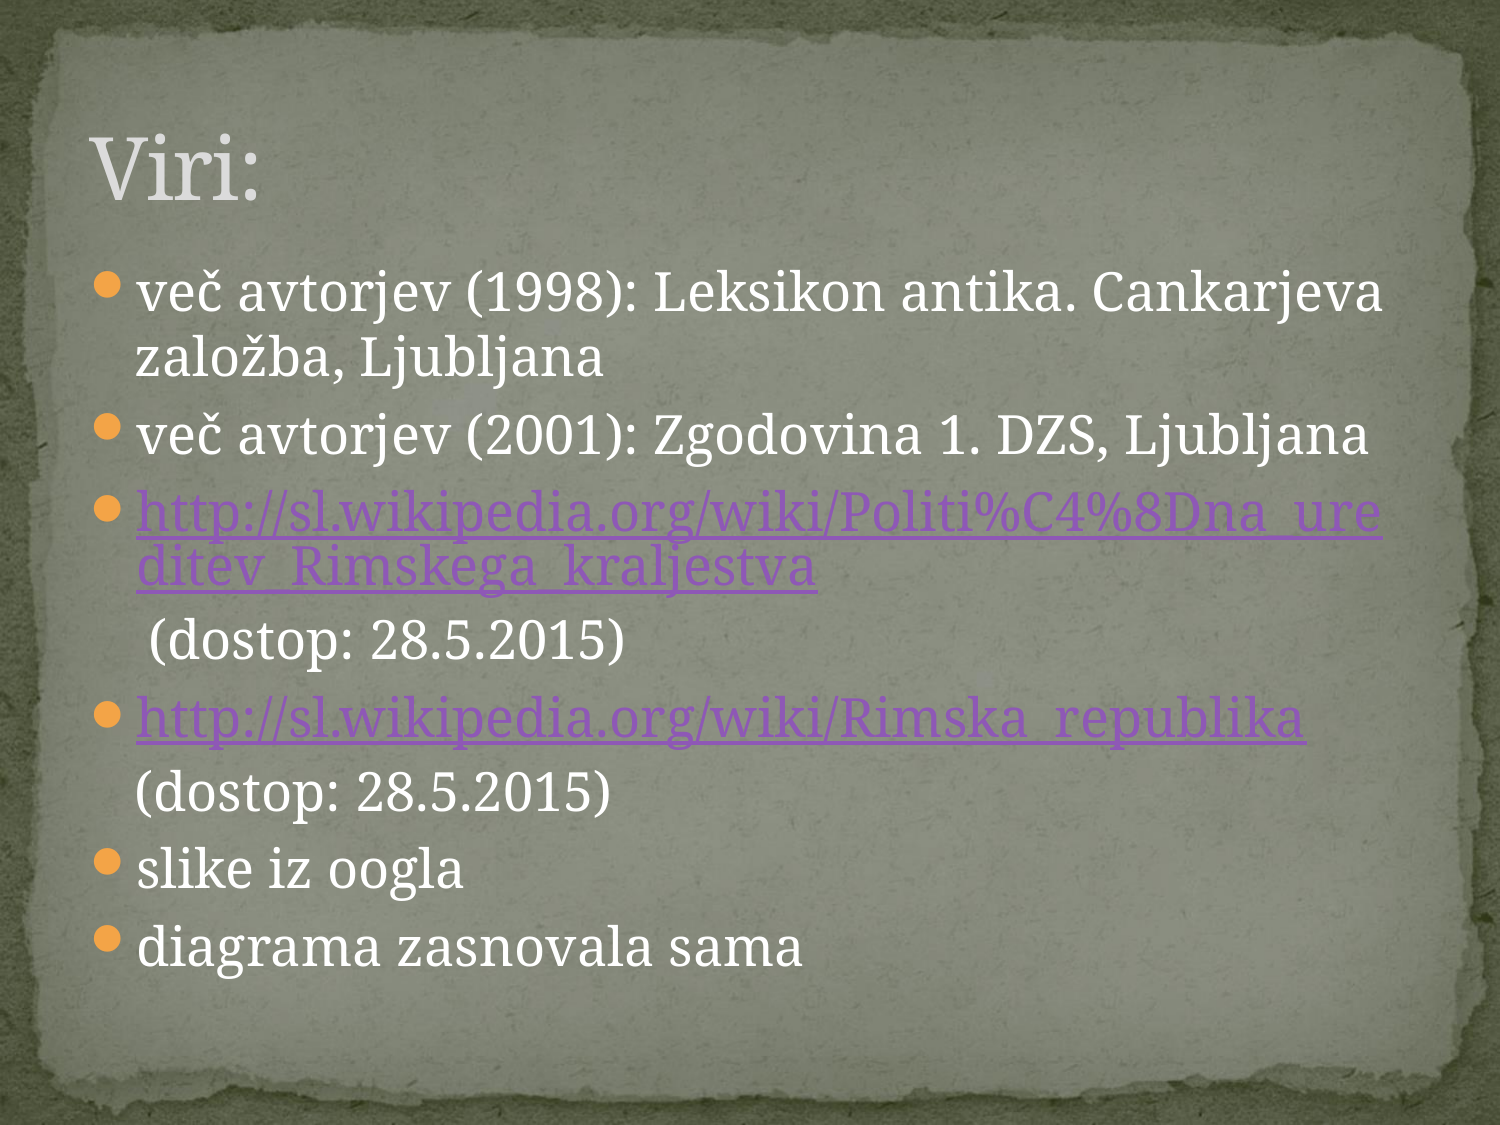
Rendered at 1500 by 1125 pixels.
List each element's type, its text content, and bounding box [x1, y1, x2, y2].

title Viri: [75, 24, 1425, 225]
list več avtorjev (1998): Leksikon antika. Cankarjeva založba, Ljubljana več avtorjev (2001): Zgodovina 1. DZS, Ljubljana http://sl.wikipedia.org/wiki/Politi%C4%8Dna_ureditev_Rimskega_kraljestva (dostop: 28.5.2015) http://sl.wikipedia.org/wiki/Rimska_republika (dostop: 28.5.2015) slike iz oogla diagrama zasnovala sama [75, 249, 1425, 1000]
picture [0, 0, 1500, 1125]
